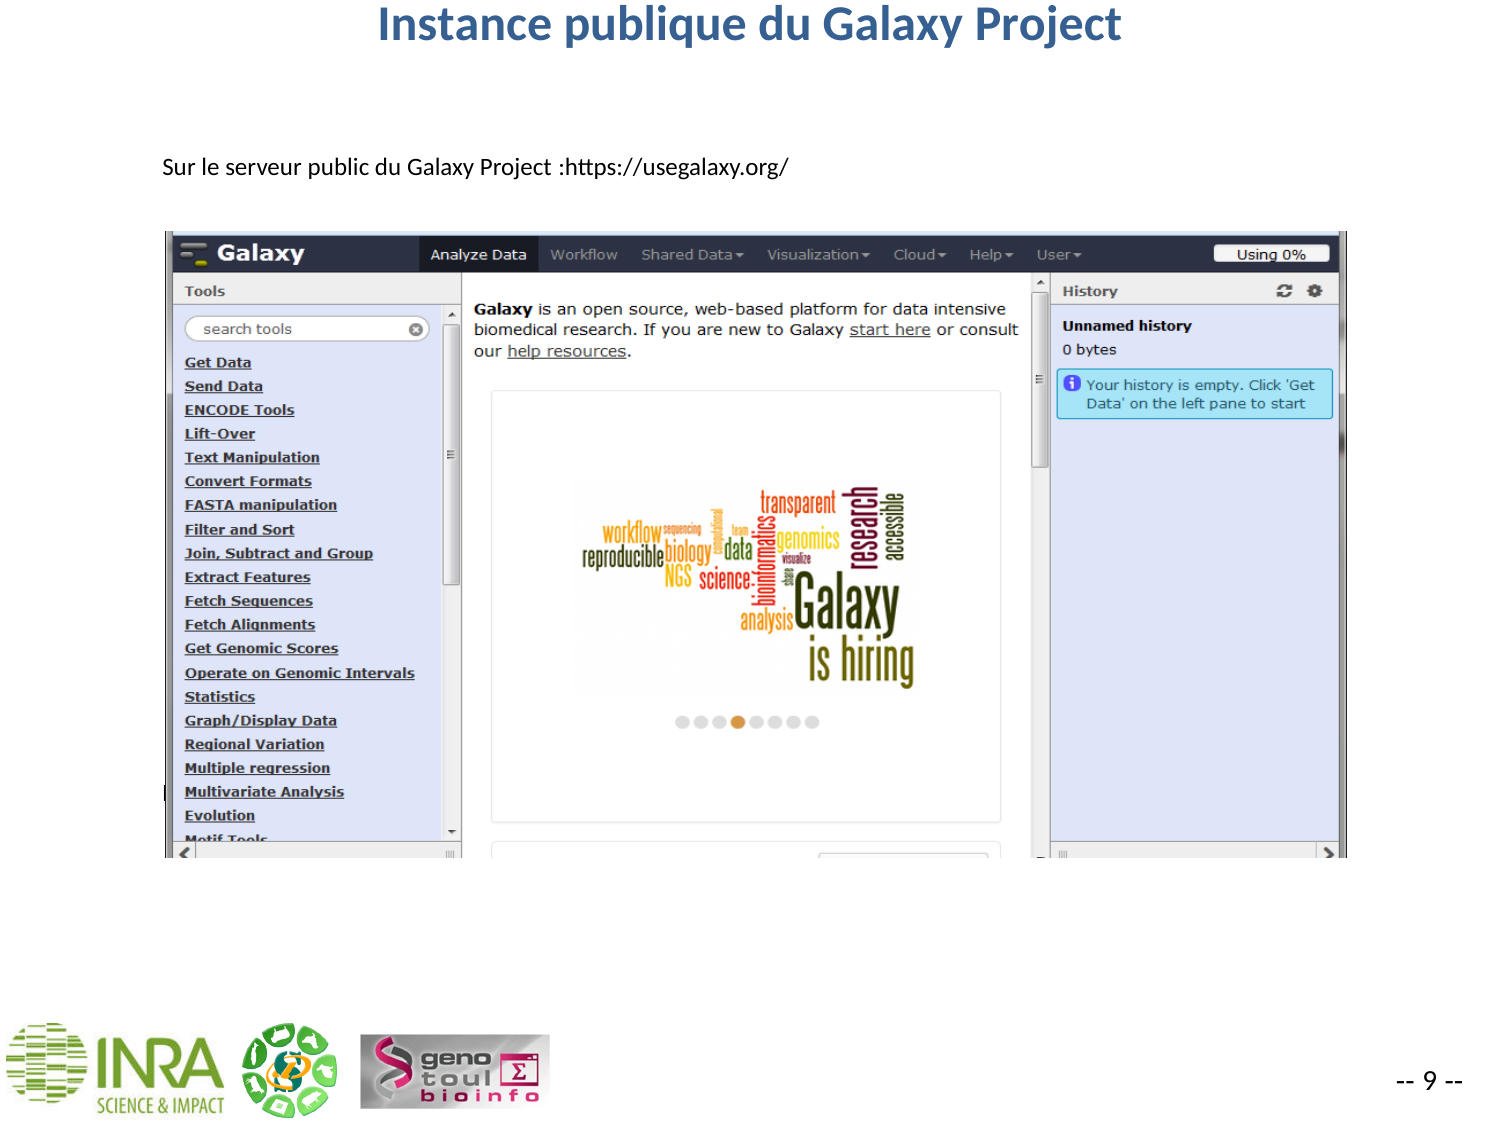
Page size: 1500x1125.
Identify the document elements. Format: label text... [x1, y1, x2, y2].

text_box Instance publique du Galaxy Project [0, 0, 1500, 73]
text_box Sur le serveur public du Galaxy Project :https://usegalaxy.org/ De nombreuses autres instances publiques sont disponibles. [147, 148, 1376, 966]
picture [165, 231, 1347, 858]
